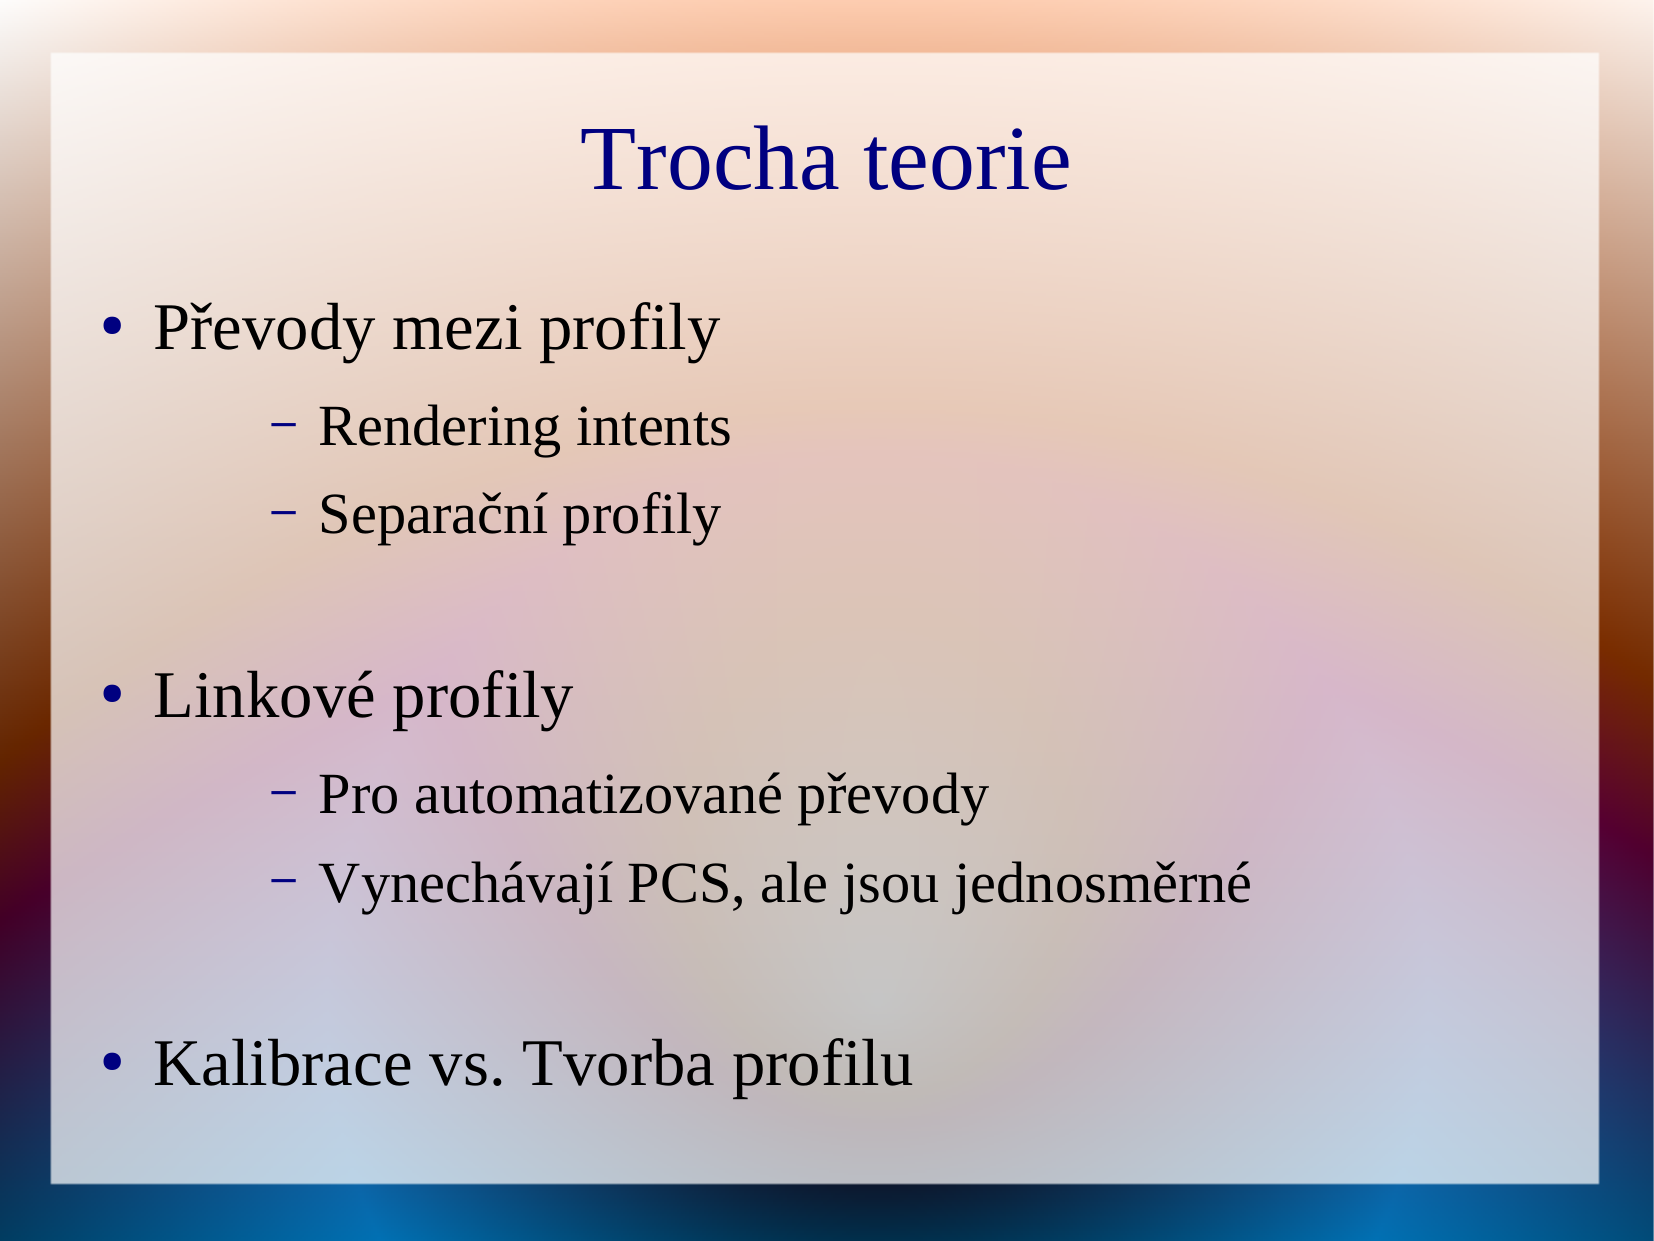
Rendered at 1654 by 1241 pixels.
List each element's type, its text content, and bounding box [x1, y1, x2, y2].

title Trocha teorie [82, 62, 1571, 256]
picture [0, 0, 1654, 1241]
list Převody mezi profily Rendering intents Separační profily Linkové profily Pro automatizované převody Vynechávají PCS, ale jsou jednosměrné Kalibrace vs. Tvorba profilu [82, 290, 1571, 1195]
